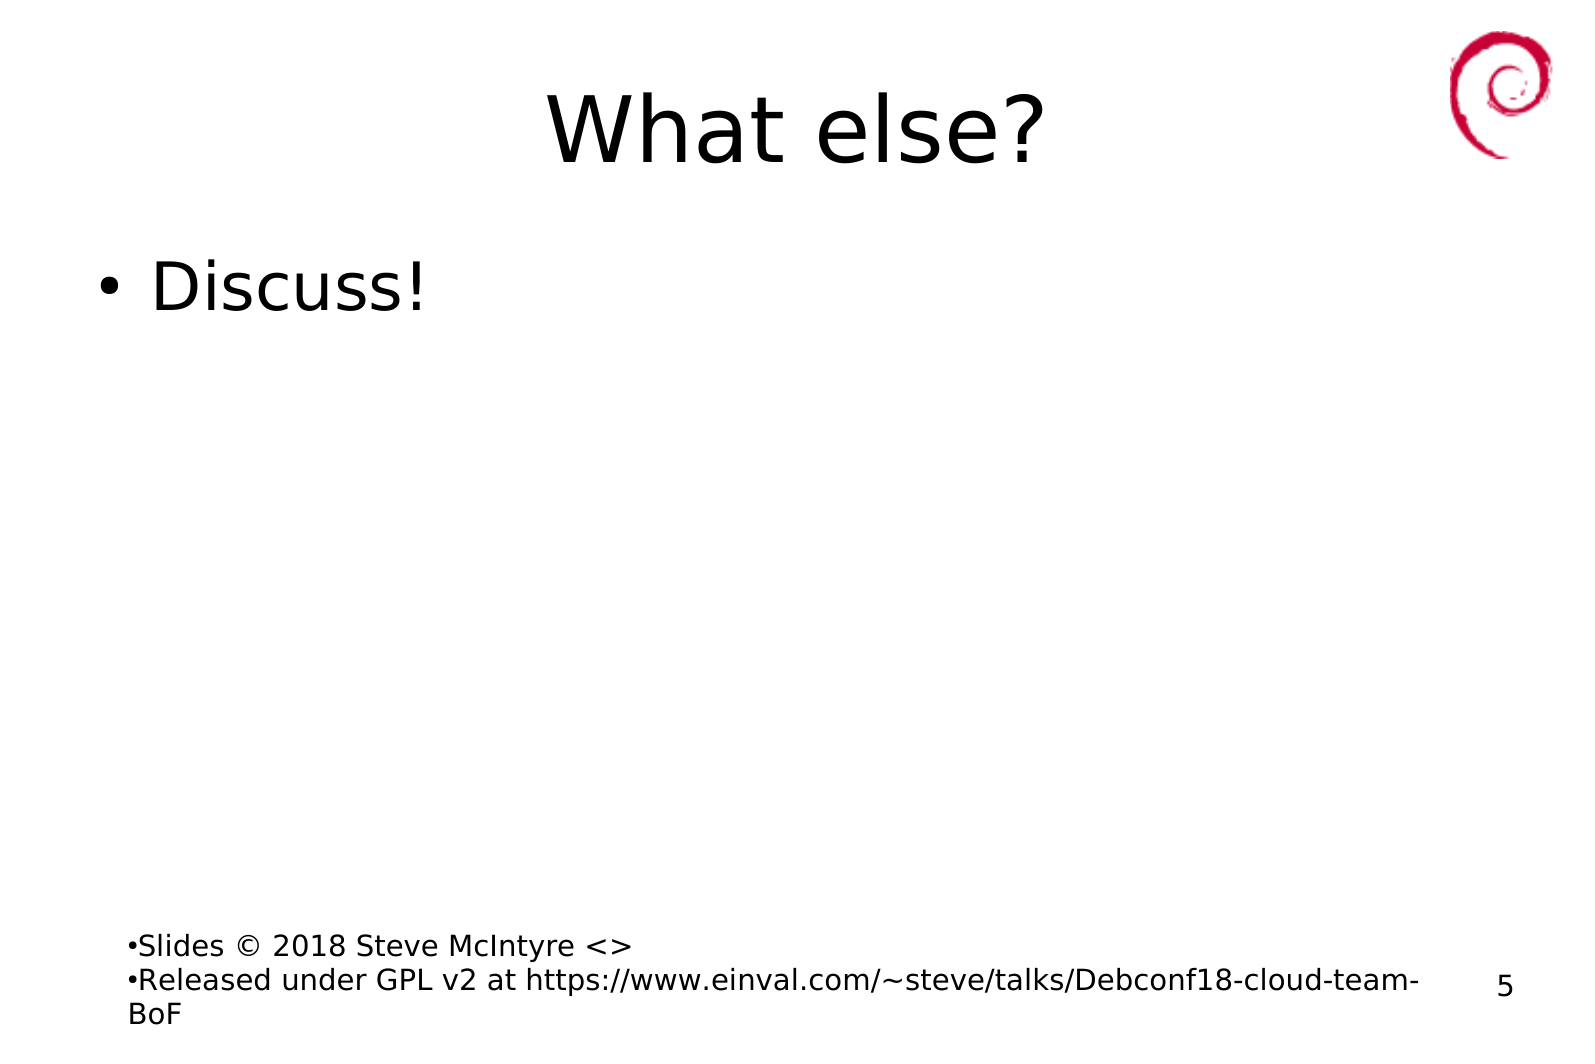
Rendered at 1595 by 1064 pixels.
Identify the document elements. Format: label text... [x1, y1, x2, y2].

text_box Slides © 2018 Steve McIntyre <> Released under GPL v2 at https://www.einval.com/~steve/talks/Debconf18-cloud-team-BoF [113, 921, 1486, 1006]
picture [1450, 31, 1555, 159]
title What else? [79, 42, 1515, 220]
list Discuss! [79, 248, 1515, 951]
